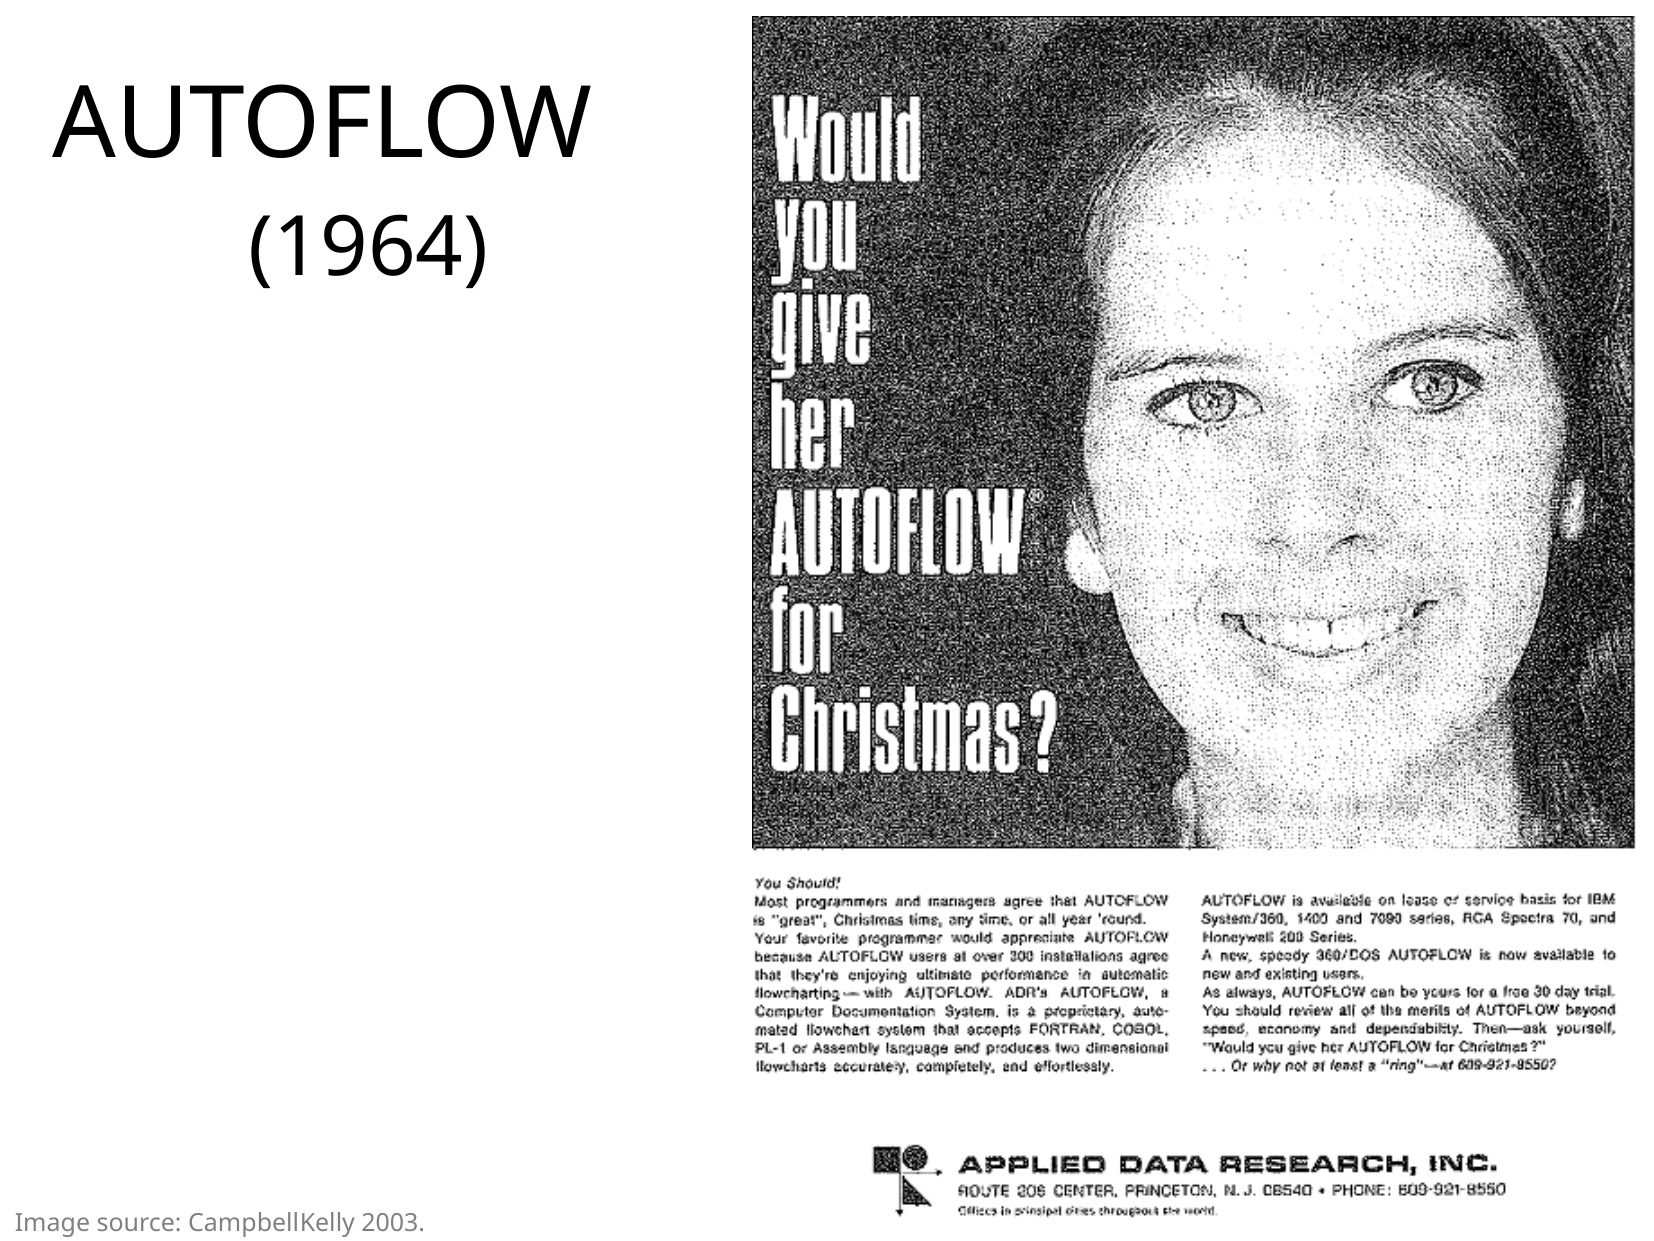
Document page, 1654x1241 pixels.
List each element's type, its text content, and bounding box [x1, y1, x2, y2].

text_box Image source: Campbell­Kelly 2003. [0, 1197, 958, 1241]
text_box AUTOFLOW (1964) [37, 42, 752, 281]
picture [752, 16, 1637, 1241]
